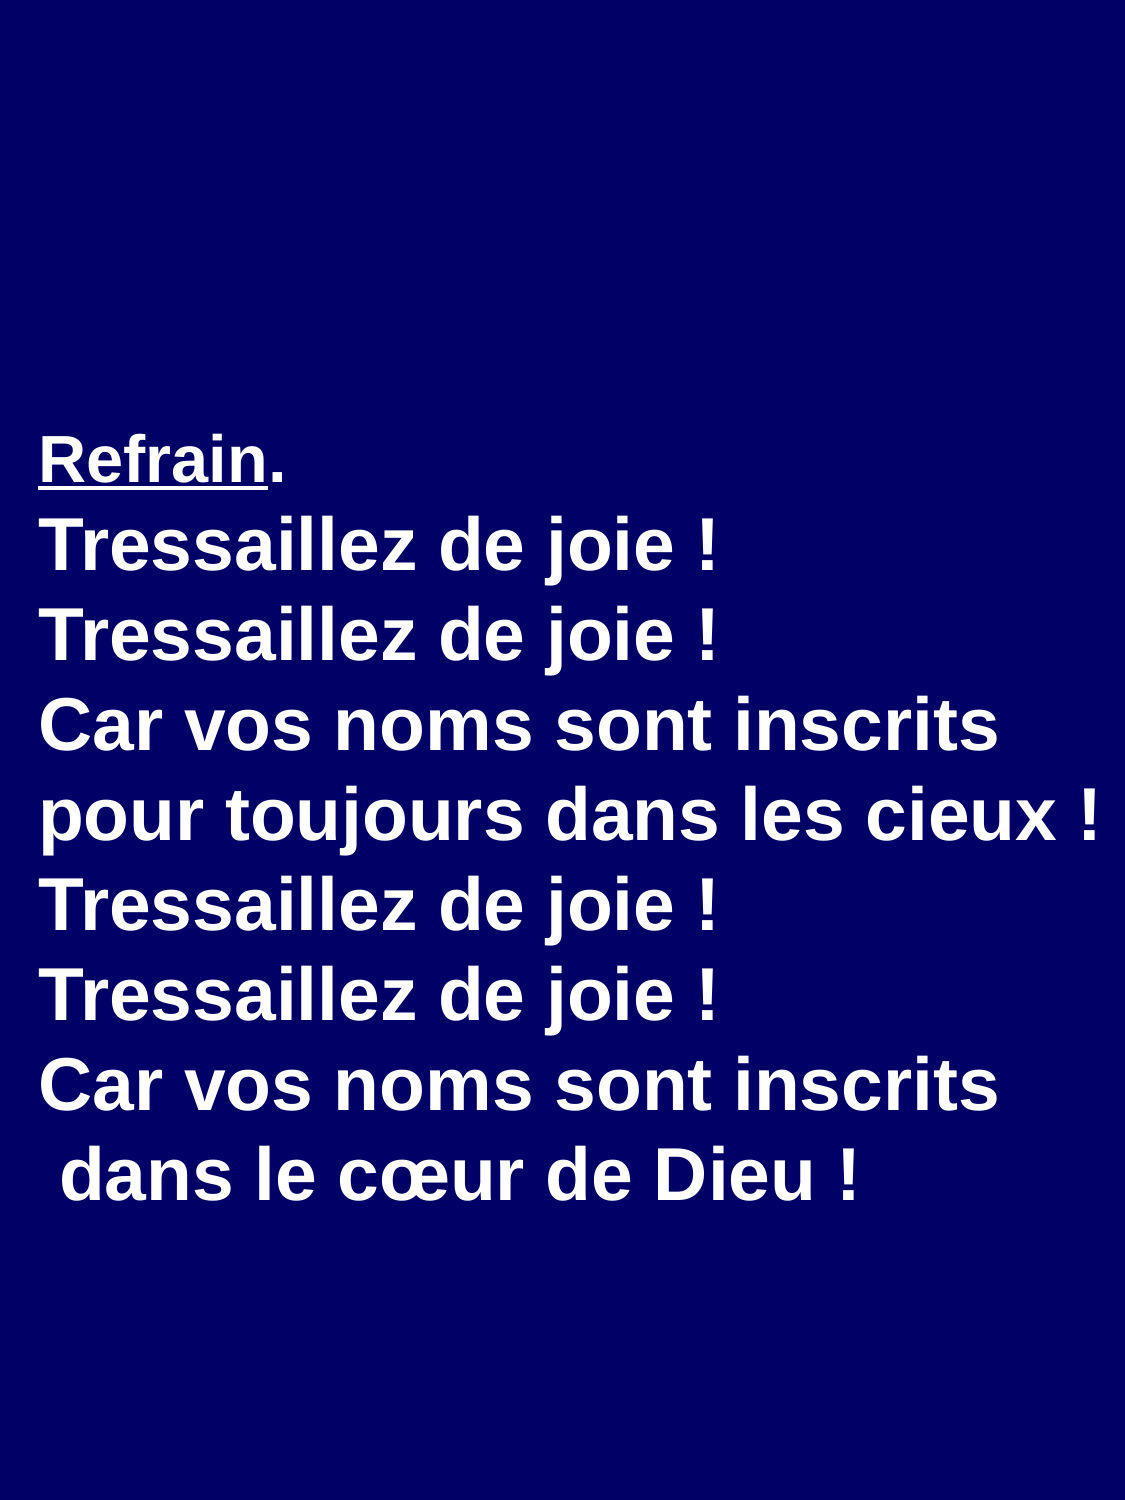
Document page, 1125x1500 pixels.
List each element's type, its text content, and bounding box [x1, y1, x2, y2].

text_box Refrain. Tressaillez de joie ! Tressaillez de joie ! Car vos noms sont inscrits pour toujours dans les cieux ! Tressaillez de joie ! Tressaillez de joie ! Car vos noms sont inscrits dans le cœur de Dieu ! [23, 362, 1125, 1224]
